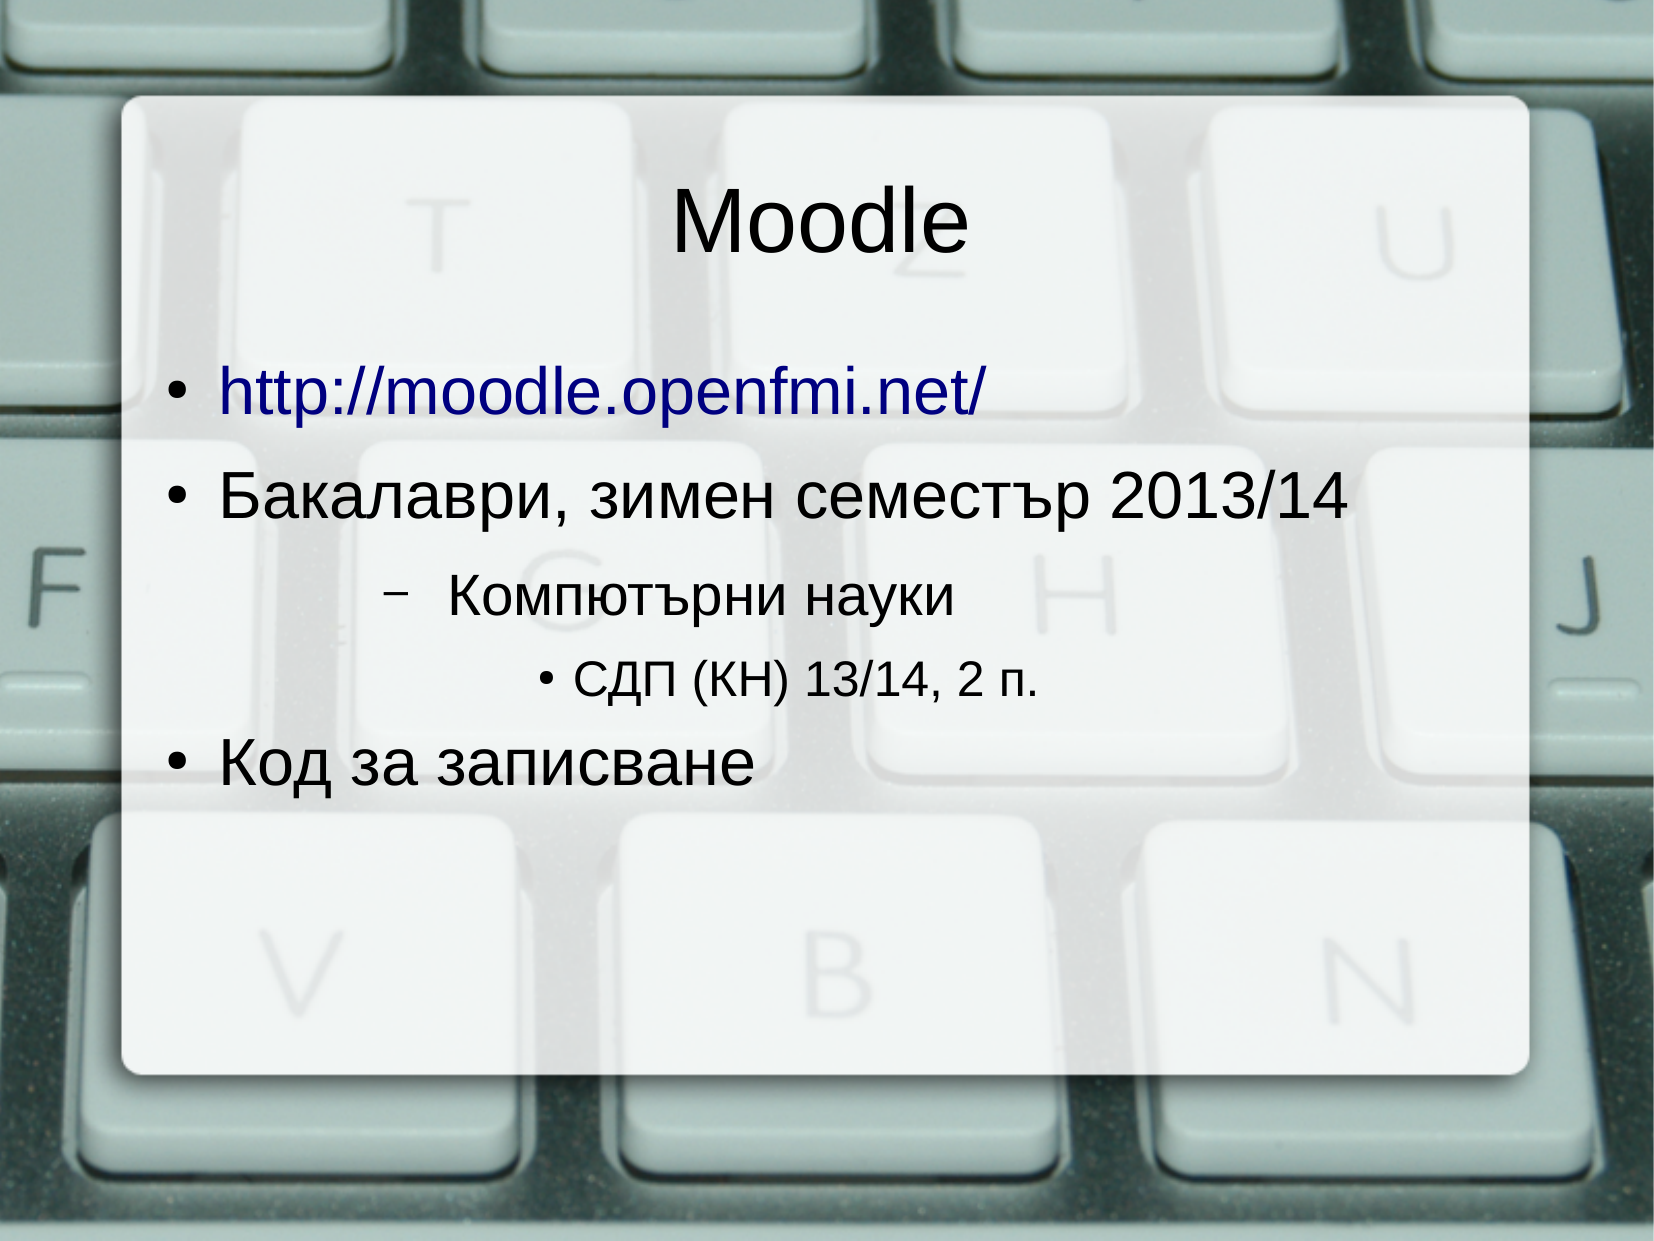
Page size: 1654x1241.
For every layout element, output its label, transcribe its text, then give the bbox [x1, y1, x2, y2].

title Moodle [135, 117, 1506, 325]
list http://moodle.openfmi.net/ Бакалаври, зимен семестър 2013/14 Компютърни науки СДП (КН) 13/14, 2 п. Код за записване [147, 354, 1506, 1074]
picture [0, 0, 1654, 1241]
